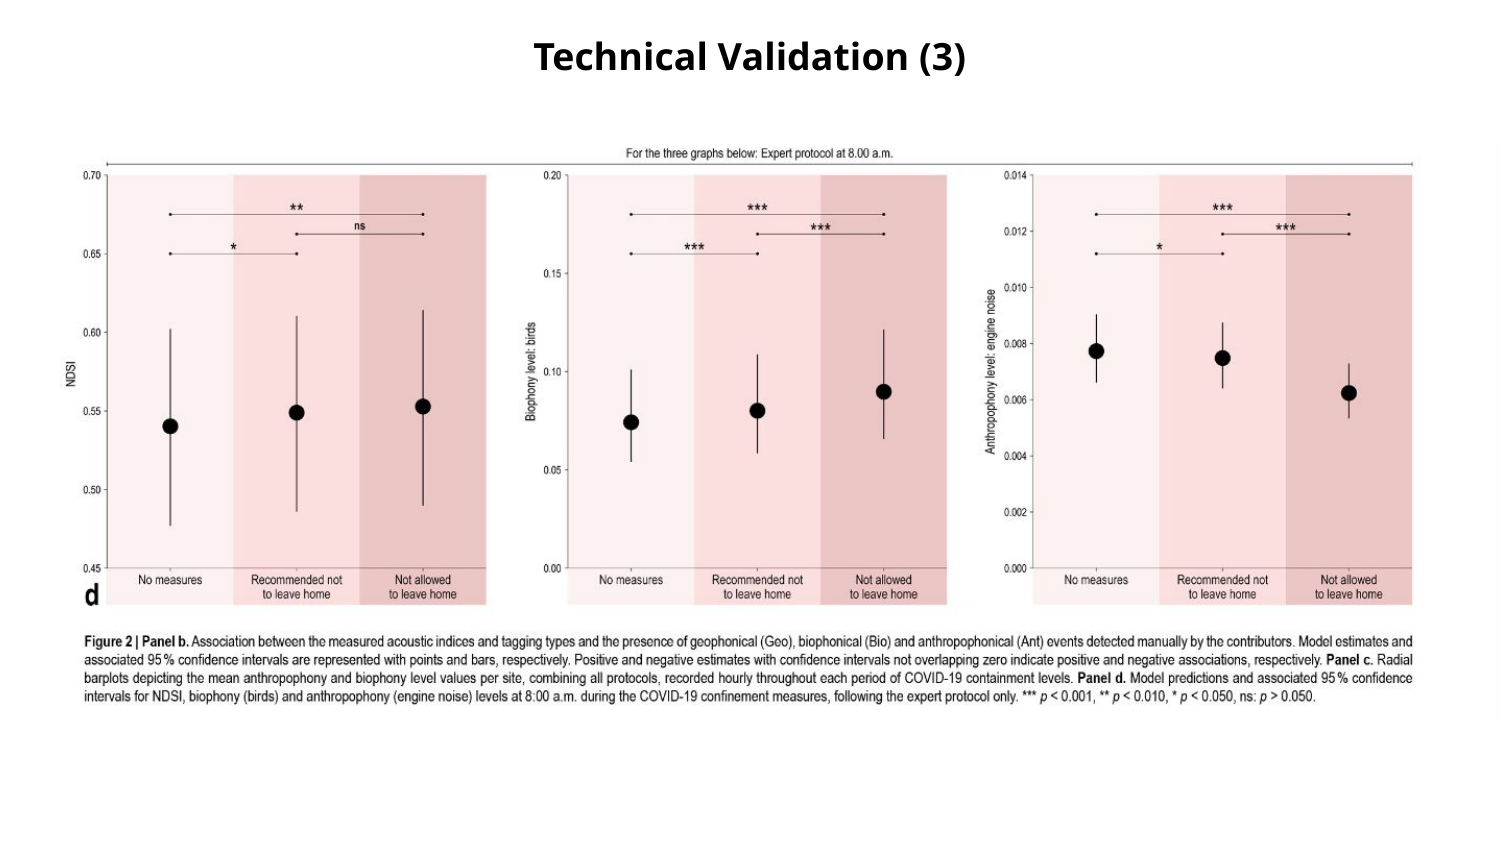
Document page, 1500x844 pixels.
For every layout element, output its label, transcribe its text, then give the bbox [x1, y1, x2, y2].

text_box Technical Validation (3) [0, 17, 1500, 93]
picture [0, 142, 1500, 725]
